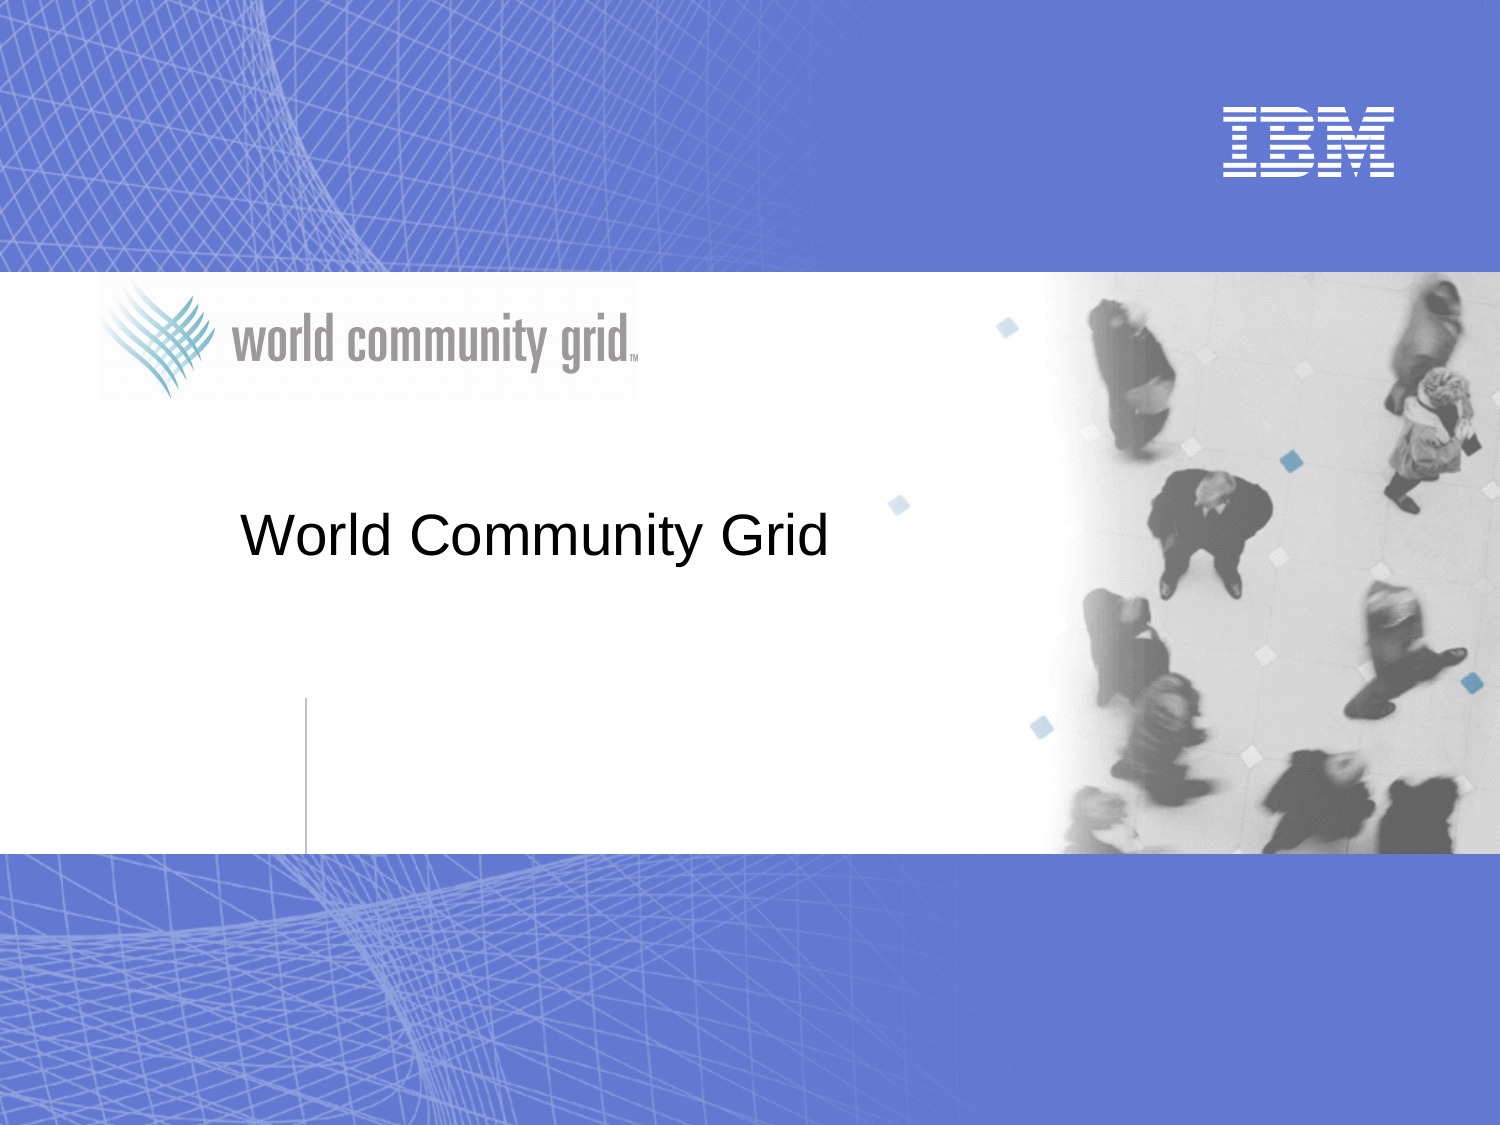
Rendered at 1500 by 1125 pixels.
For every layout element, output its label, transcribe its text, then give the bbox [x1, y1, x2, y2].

picture [99, 274, 638, 399]
text_box World Community Grid [225, 409, 1138, 616]
picture [1223, 107, 1396, 177]
subtitle [337, 699, 1463, 813]
title [312, 412, 1247, 654]
